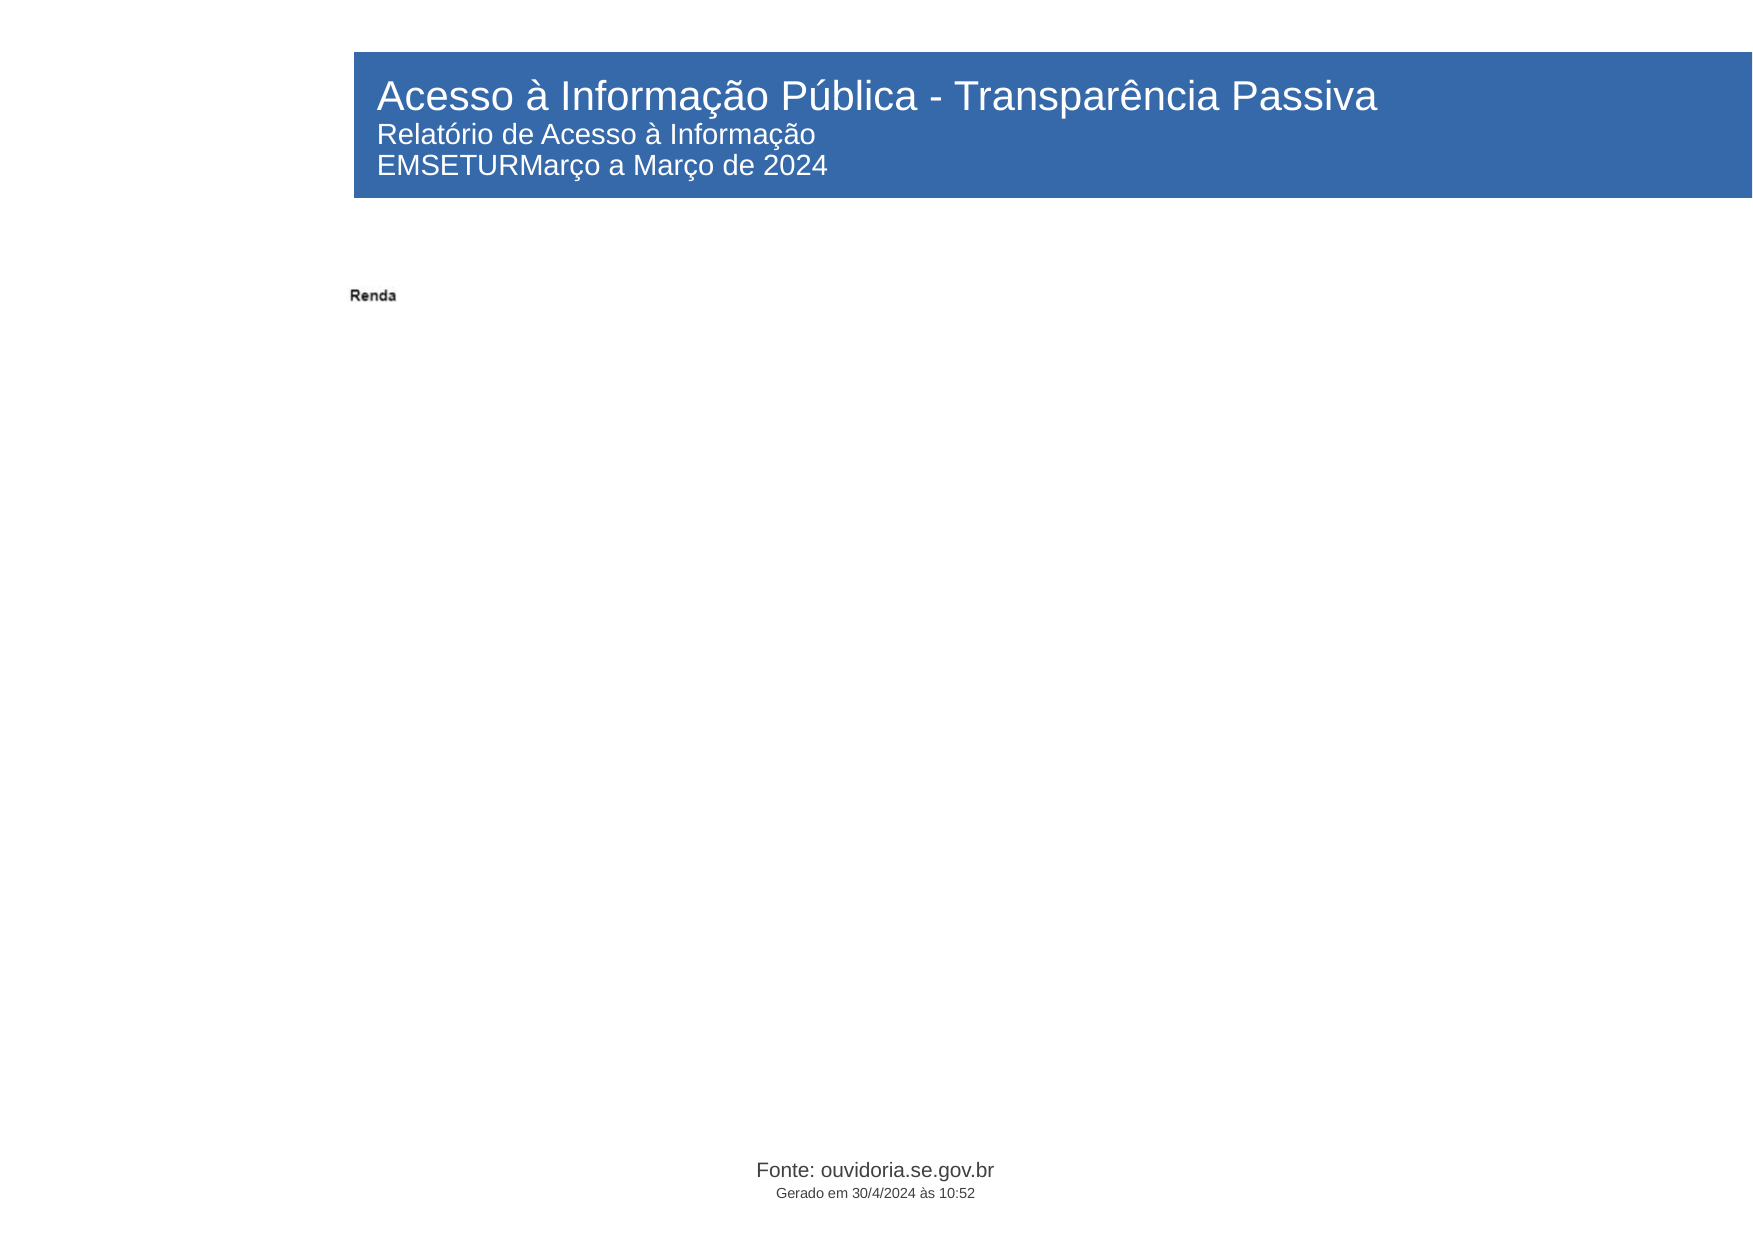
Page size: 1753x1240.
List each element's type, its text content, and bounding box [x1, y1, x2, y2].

text_box Acesso à Informação Pública - Transparência Passiva Relatório de Acesso à Informação EMSETURMarço a Março de 2024 [376, 72, 1403, 186]
text_box [155, 211, 1599, 1028]
text_box Fonte: ouvidoria.se.gov.br Gerado em 30/4/2024 às 10:52 [756, 1158, 1023, 1208]
text_box [354, 52, 1752, 198]
